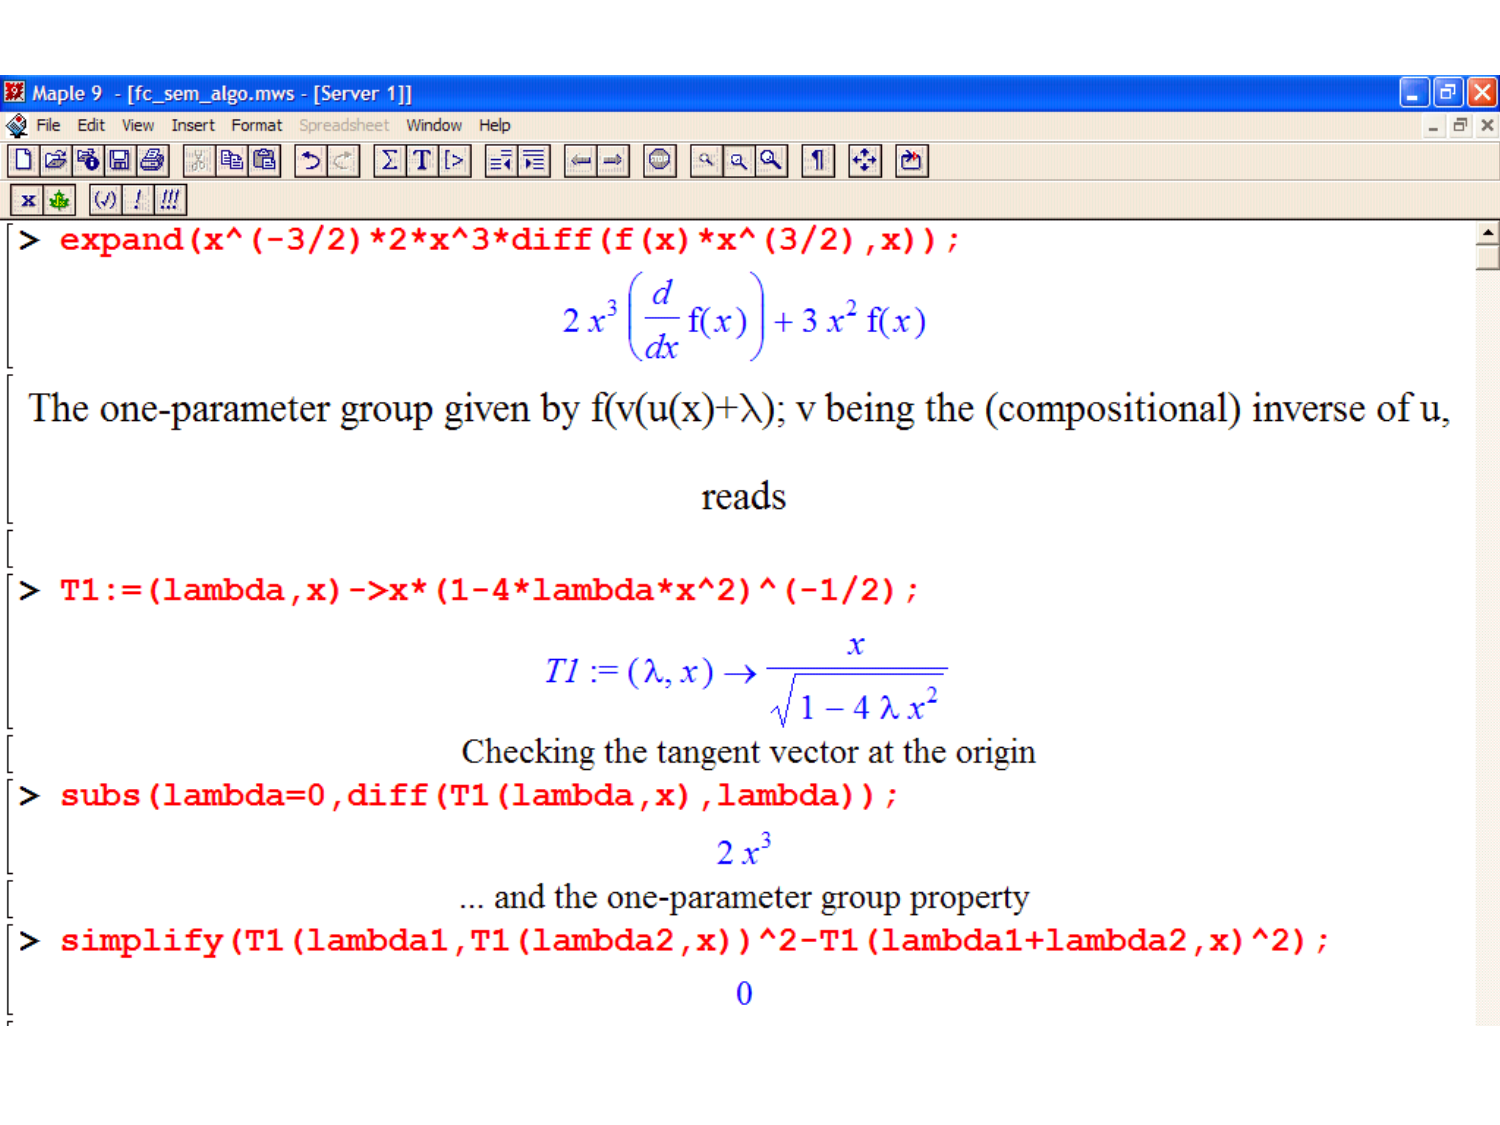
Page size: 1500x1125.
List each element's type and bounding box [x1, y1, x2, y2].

picture [0, 75, 1500, 1026]
